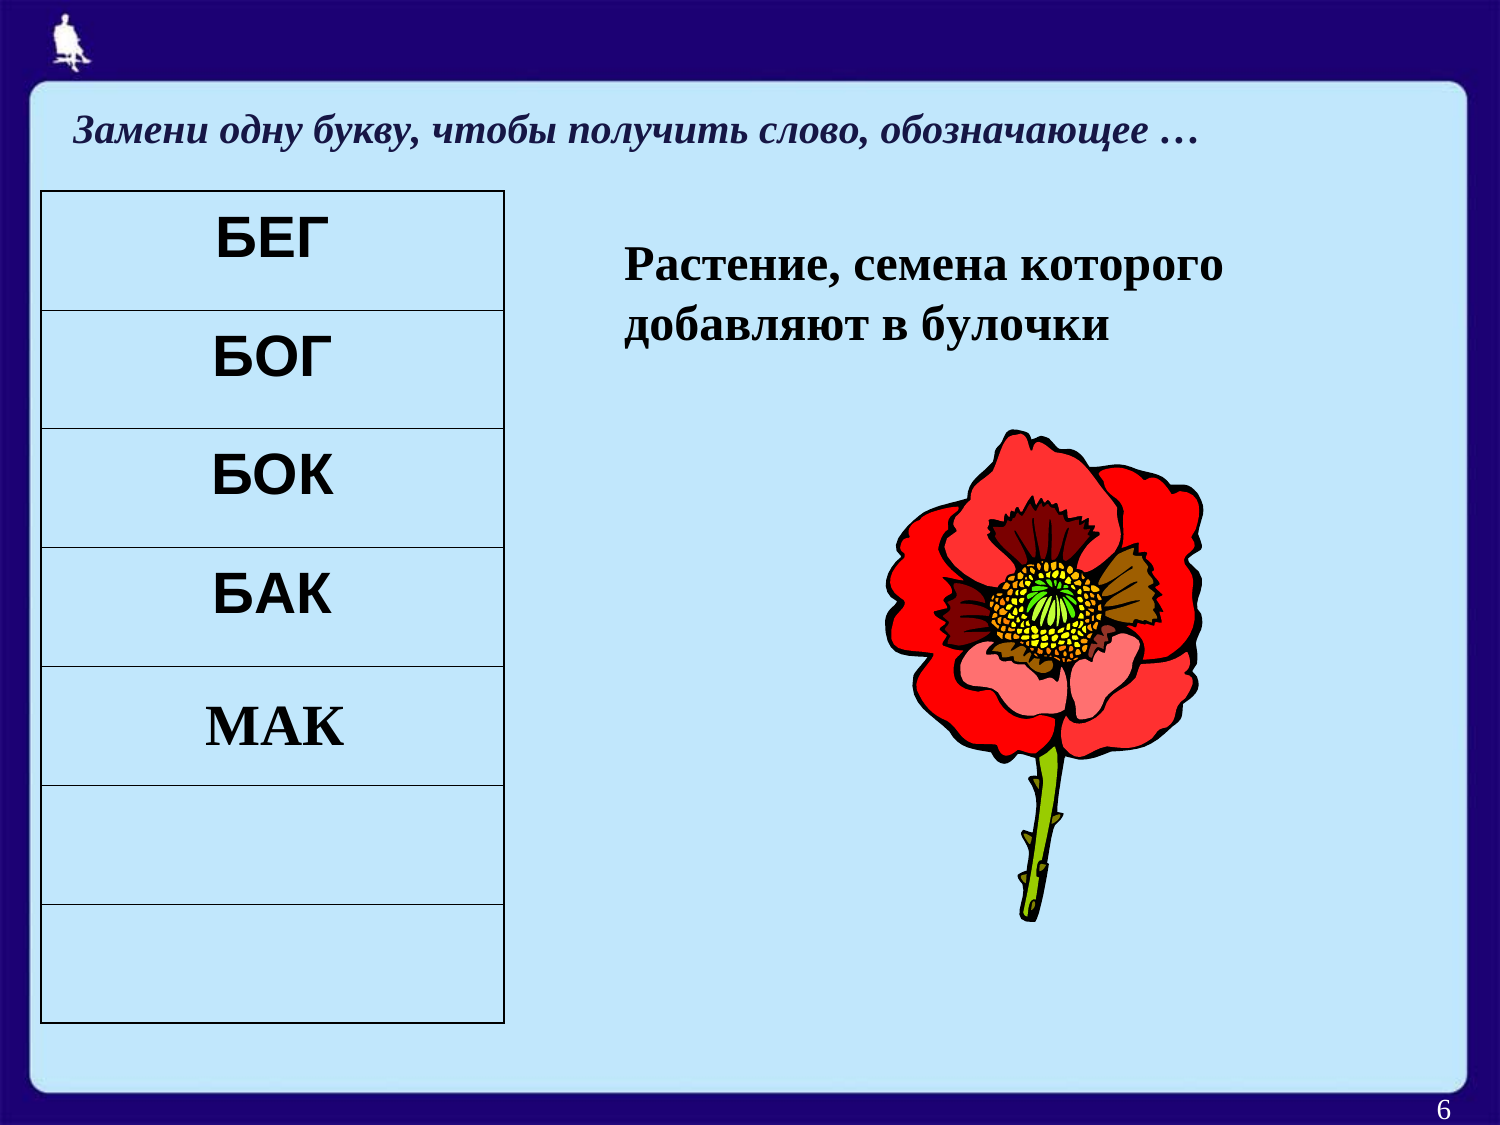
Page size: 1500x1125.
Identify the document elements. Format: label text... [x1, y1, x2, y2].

table_cell [42, 786, 503, 904]
table_header БЕГ [42, 192, 503, 310]
table_cell БОК [42, 429, 503, 547]
table_cell БОГ [42, 311, 503, 428]
table_cell БАК [42, 548, 503, 666]
text_box Замени одну букву, чтобы получить слово, обозначающее … [58, 93, 1489, 160]
title [75, 160, 1426, 233]
text_box <номер> [1116, 1082, 1467, 1125]
title [75, 45, 1426, 93]
table_cell [42, 667, 503, 785]
picture [0, 0, 1500, 1125]
text_box Растение, семена которого добавляют в булочки [609, 222, 1448, 359]
text_box МАК [164, 679, 387, 766]
table_cell [42, 905, 503, 1022]
